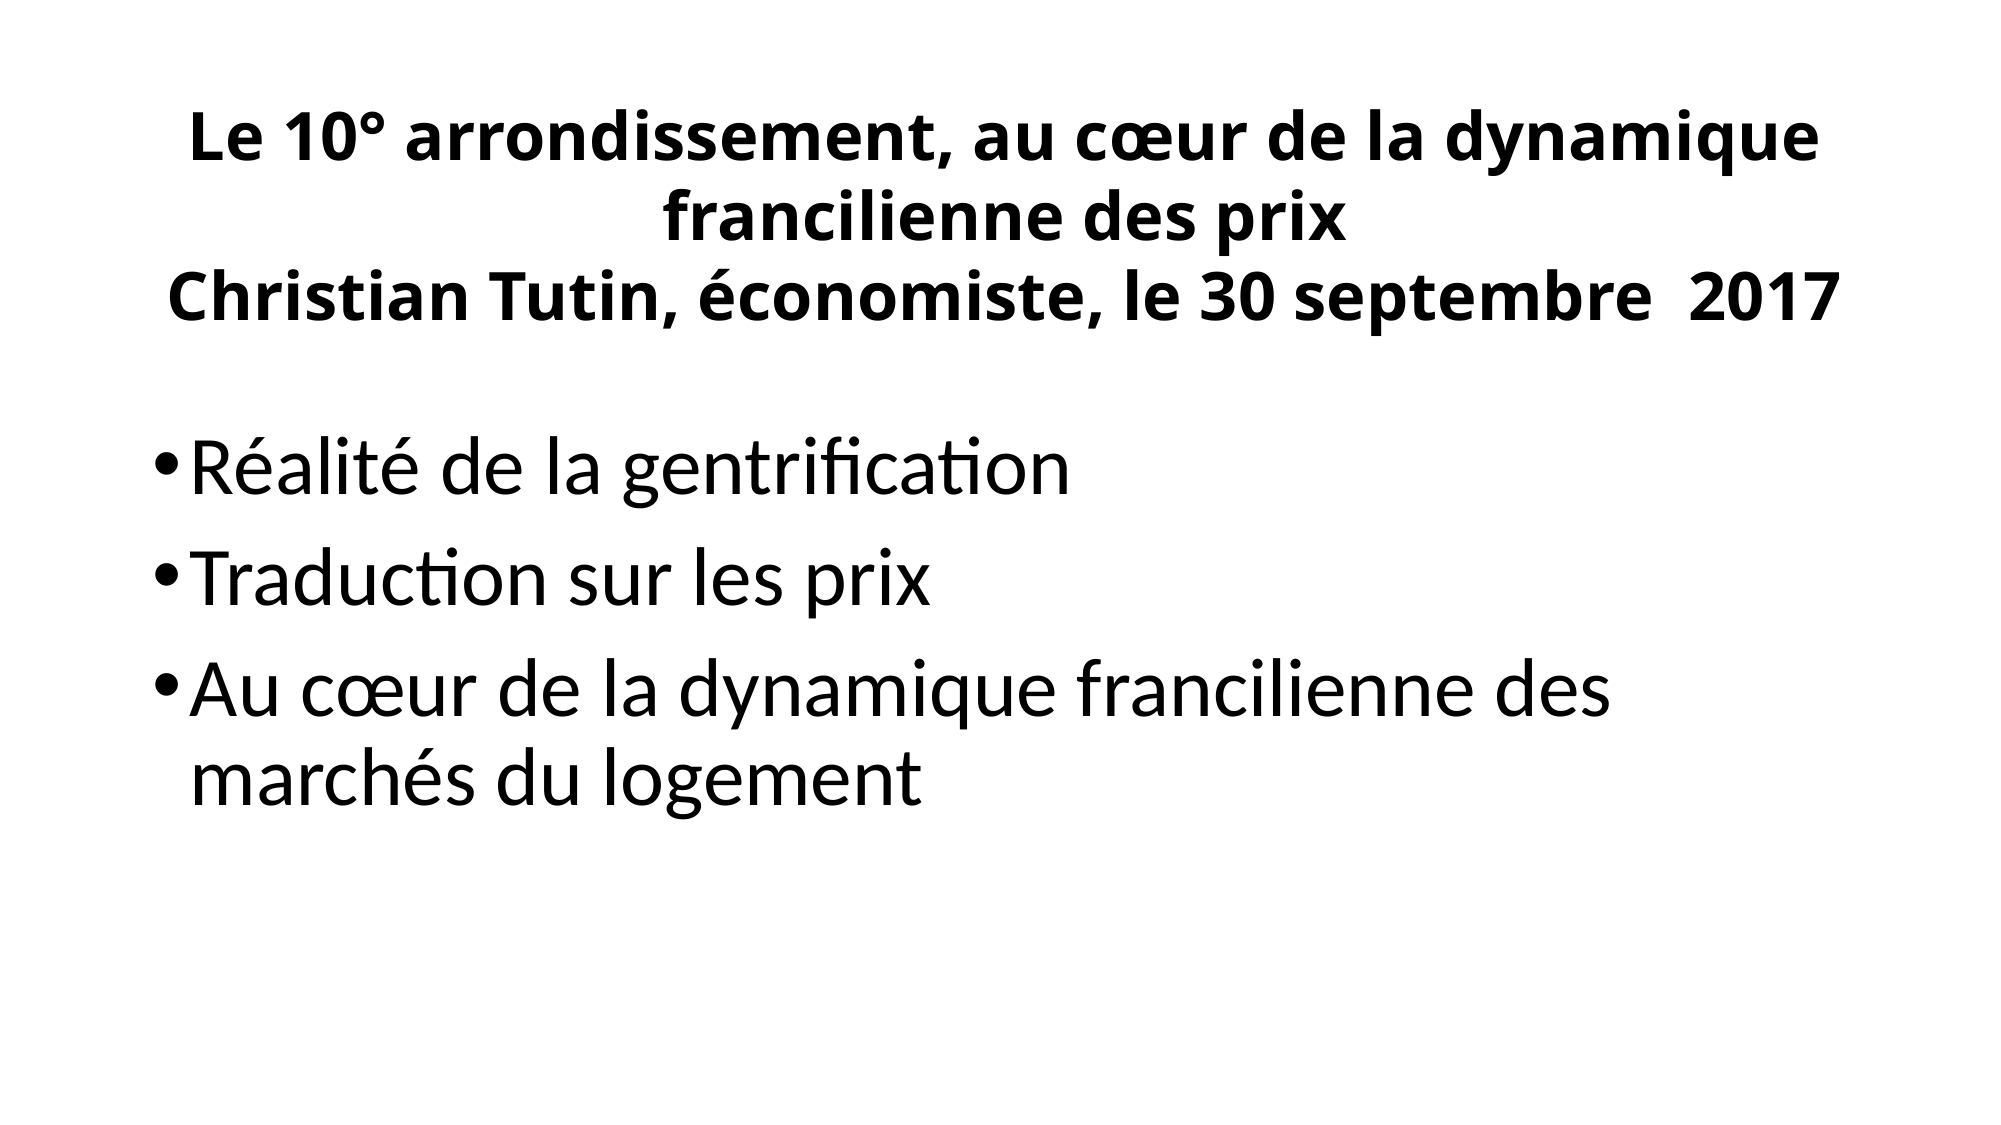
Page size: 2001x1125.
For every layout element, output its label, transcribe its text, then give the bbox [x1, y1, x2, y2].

list Réalité de la gentrification Traduction sur les prix Au cœur de la dynamique francilienne des marchés du logement [137, 415, 1863, 1014]
title Le 10° arrondissement, au cœur de la dynamique francilienne des prix Christian Tutin, économiste, le 30 septembre 2017 [142, 59, 1868, 368]
